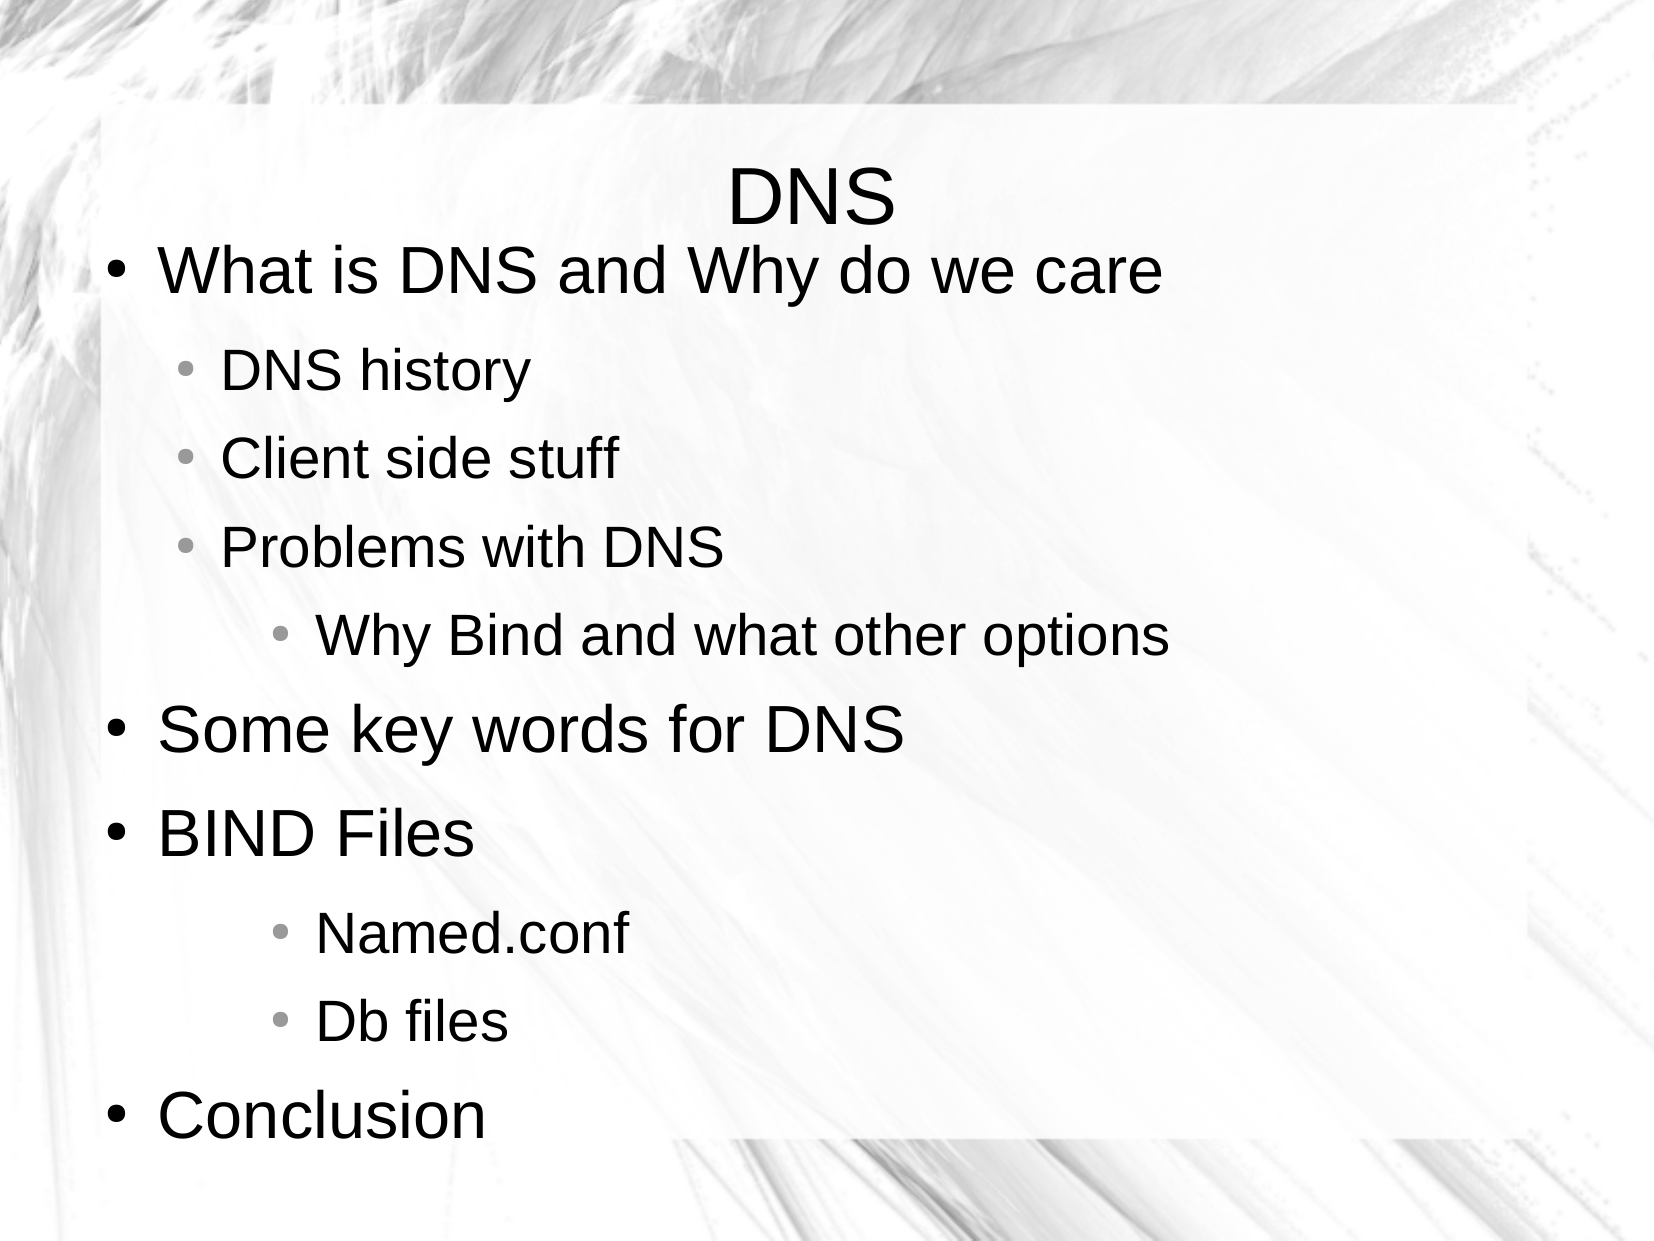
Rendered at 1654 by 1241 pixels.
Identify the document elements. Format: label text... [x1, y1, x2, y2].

picture [0, 0, 1654, 1241]
list What is DNS and Why do we care DNS history Client side stuff Problems with DNS Why Bind and what other options Some key words for DNS BIND Files Named.conf Db files Conclusion [86, 232, 1576, 1153]
title DNS [118, 112, 1506, 232]
